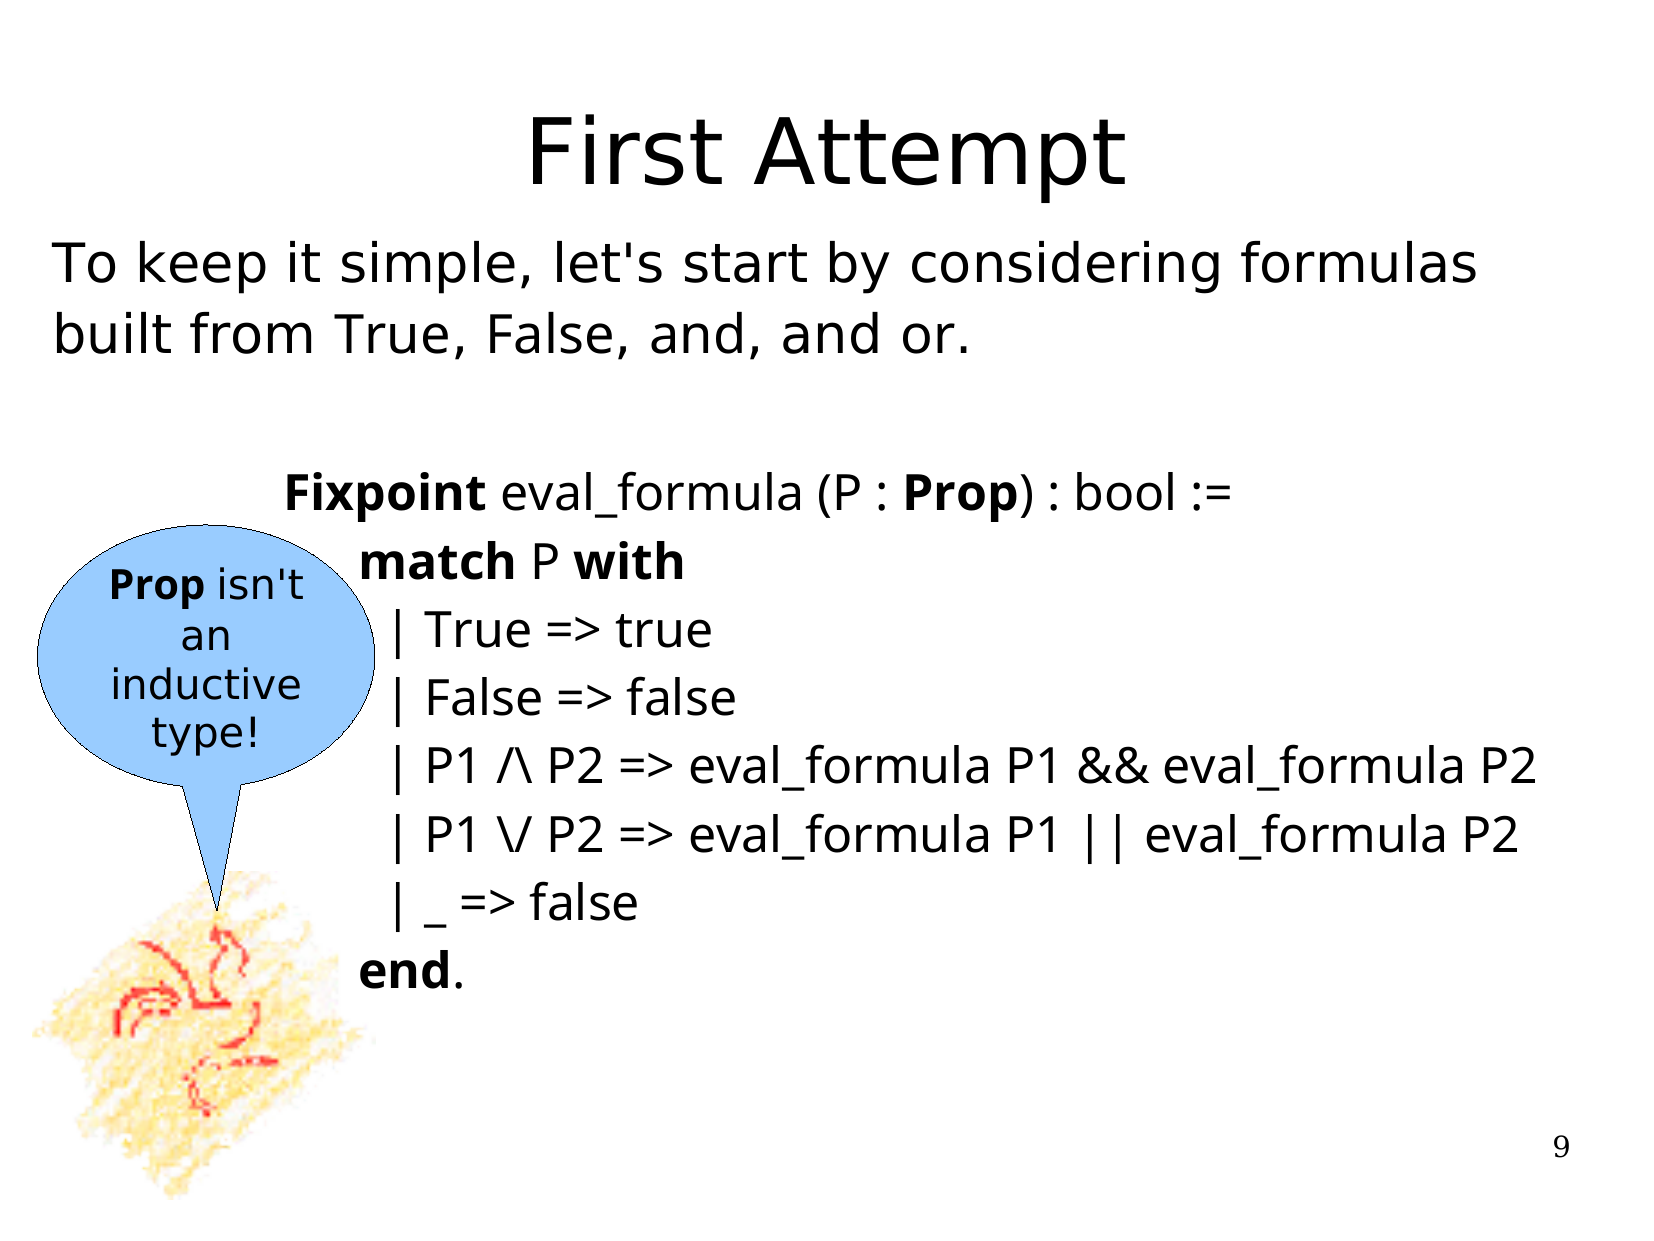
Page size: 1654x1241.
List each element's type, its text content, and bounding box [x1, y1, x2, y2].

title First Attempt [82, 56, 1571, 225]
text_box To keep it simple, let's start by considering formulas built from True, False, and, and or. [37, 225, 1613, 374]
text_box Prop isn't an inductive type! [37, 524, 375, 911]
text_box Fixpoint eval_formula (P : Prop) : bool := match P with | True => true | False => false | P1 /\ P2 => eval_formula P1 && eval_formula P2 | P1 \/ P2 => eval_formula P1 || eval_formula P2 | _ => false end. [268, 450, 1581, 999]
picture [32, 871, 376, 1201]
